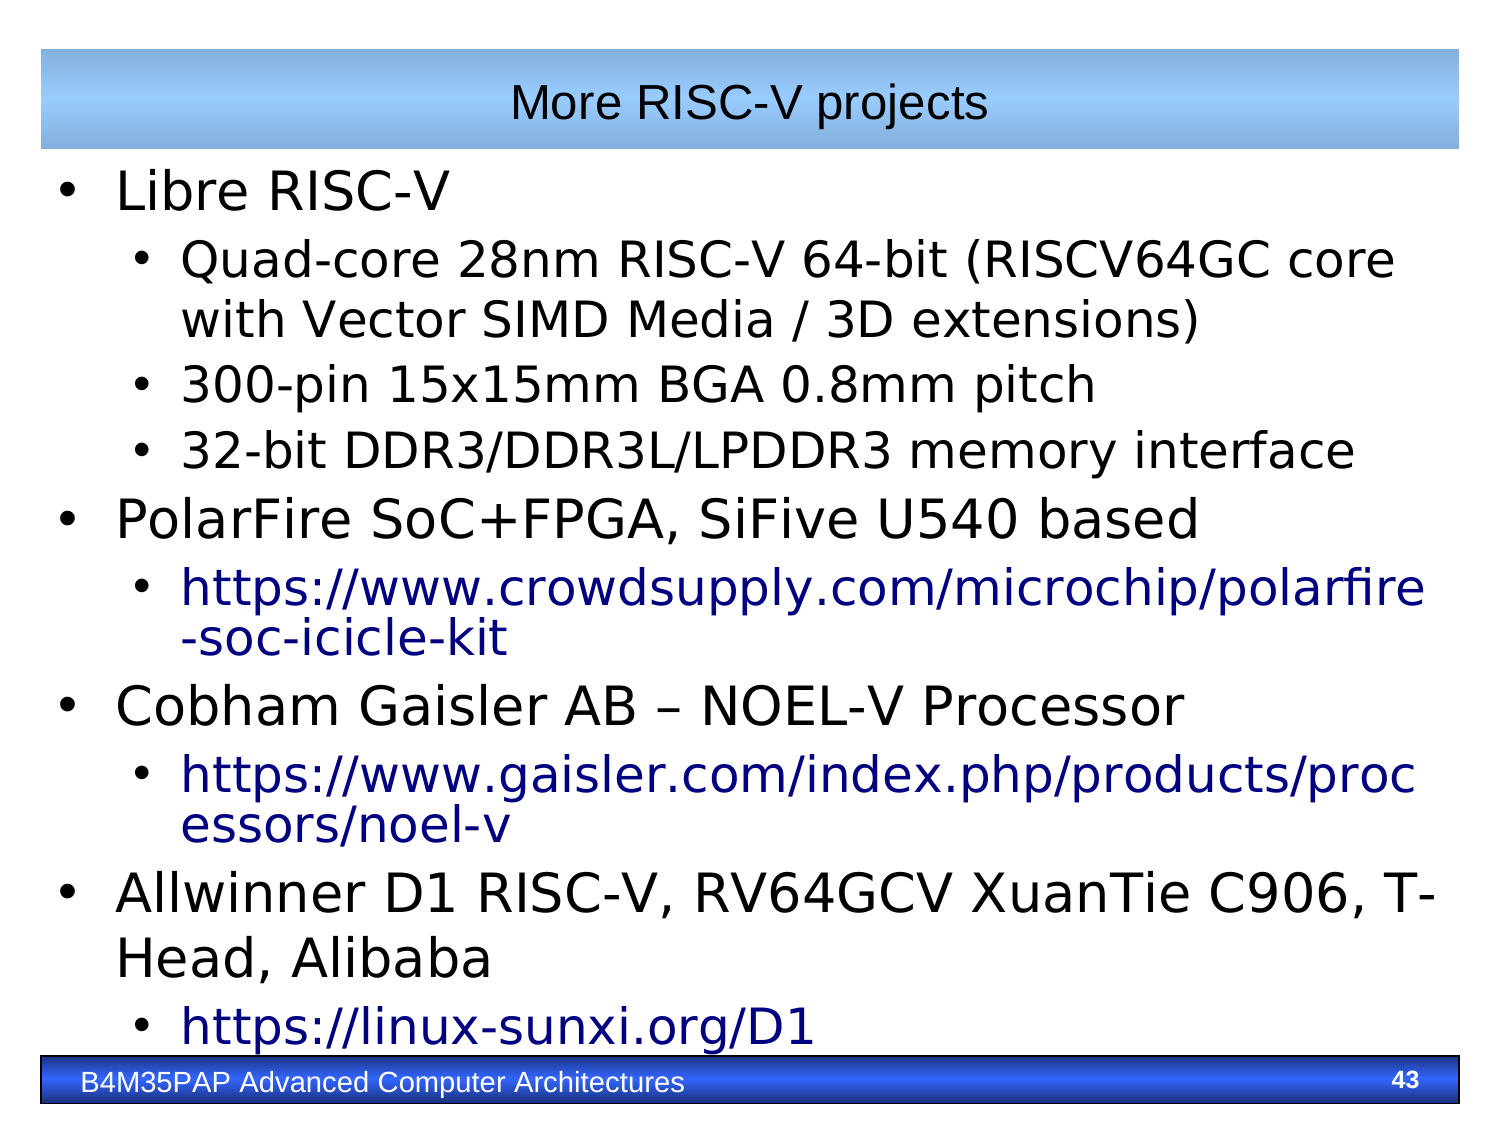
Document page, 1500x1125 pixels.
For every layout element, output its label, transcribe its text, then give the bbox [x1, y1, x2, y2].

list Libre RISC-V Quad-core 28nm RISC-V 64-bit (RISCV64GC core with Vector SIMD Media / 3D extensions) 300-pin 15x15mm BGA 0.8mm pitch 32-bit DDR3/DDR3L/LPDDR3 memory interface PolarFire SoC+FPGA, SiFive U540 based https://www.crowdsupply.com/microchip/polarfire-soc-icicle-kit Cobham Gaisler AB – NOEL-V Processor https://www.gaisler.com/index.php/products/processors/noel-v Allwinner D1 RISC-V, RV64GCV XuanTie C906, T-Head, Alibaba https://linux-sunxi.org/D1 [44, 148, 1458, 995]
title More RISC-V projects [41, 49, 1459, 149]
